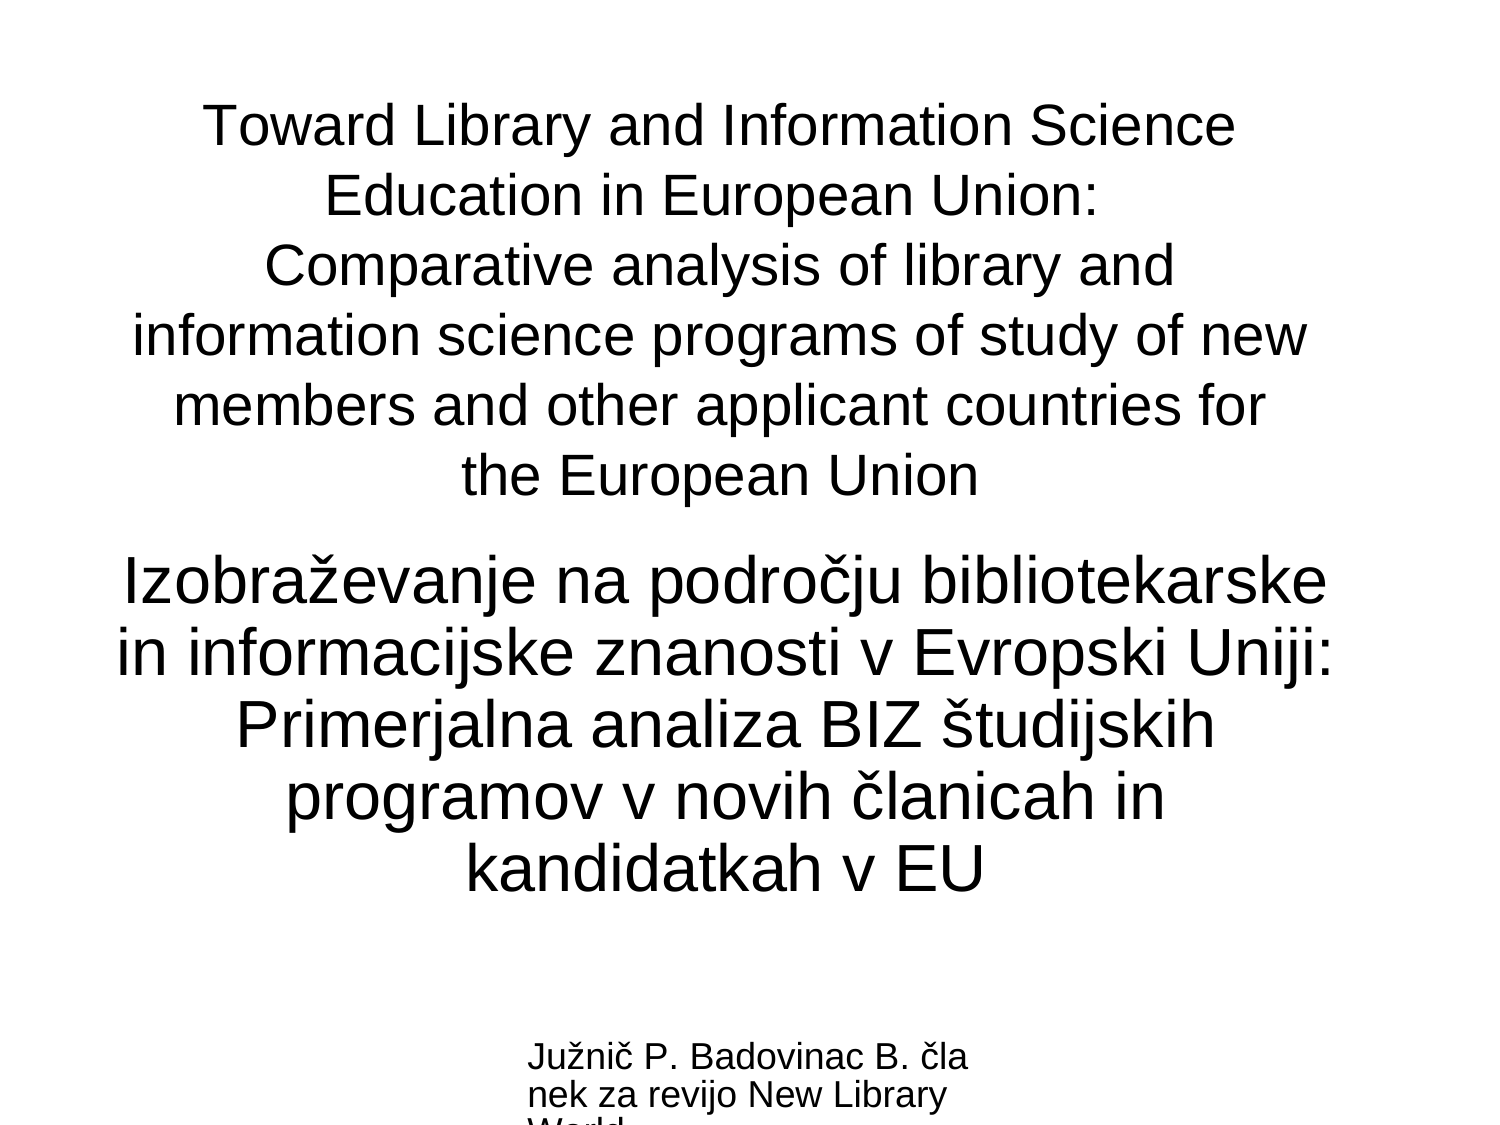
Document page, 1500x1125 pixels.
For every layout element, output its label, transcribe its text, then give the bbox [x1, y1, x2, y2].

subtitle Izobraževanje na področju bibliotekarske in informacijske znanosti v Evropski Uniji: Primerjalna analiza BIZ študijskih programov v novih članicah in kandidatkah v EU [100, 538, 1353, 925]
title Toward Library and Information Science Education in European Union: Comparative analysis of library and information science programs of study of new members and other applicant countries for the European Union [112, 79, 1329, 515]
